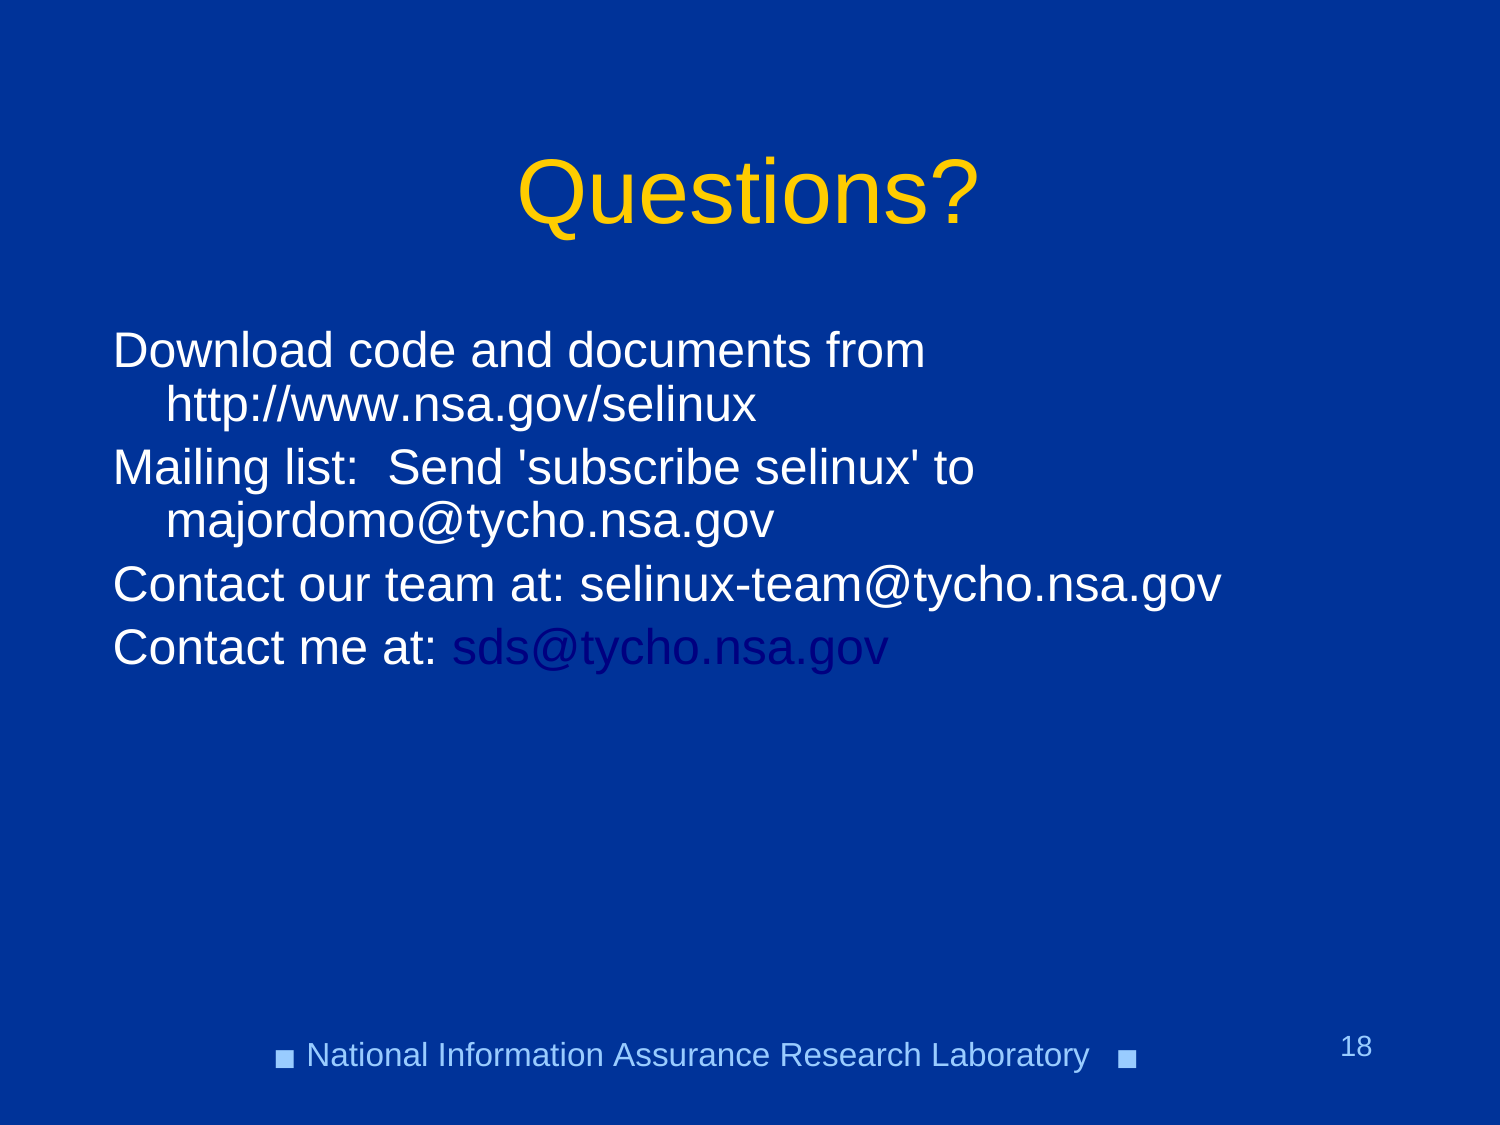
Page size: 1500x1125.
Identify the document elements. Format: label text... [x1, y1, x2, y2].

title Questions? [112, 78, 1385, 310]
list Download code and documents from http://www.nsa.gov/selinux Mailing list: Send 'subscribe selinux' to majordomo@tycho.nsa.gov Contact our team at: selinux-team@tycho.nsa.gov Contact me at: sds@tycho.nsa.gov [112, 324, 1385, 998]
